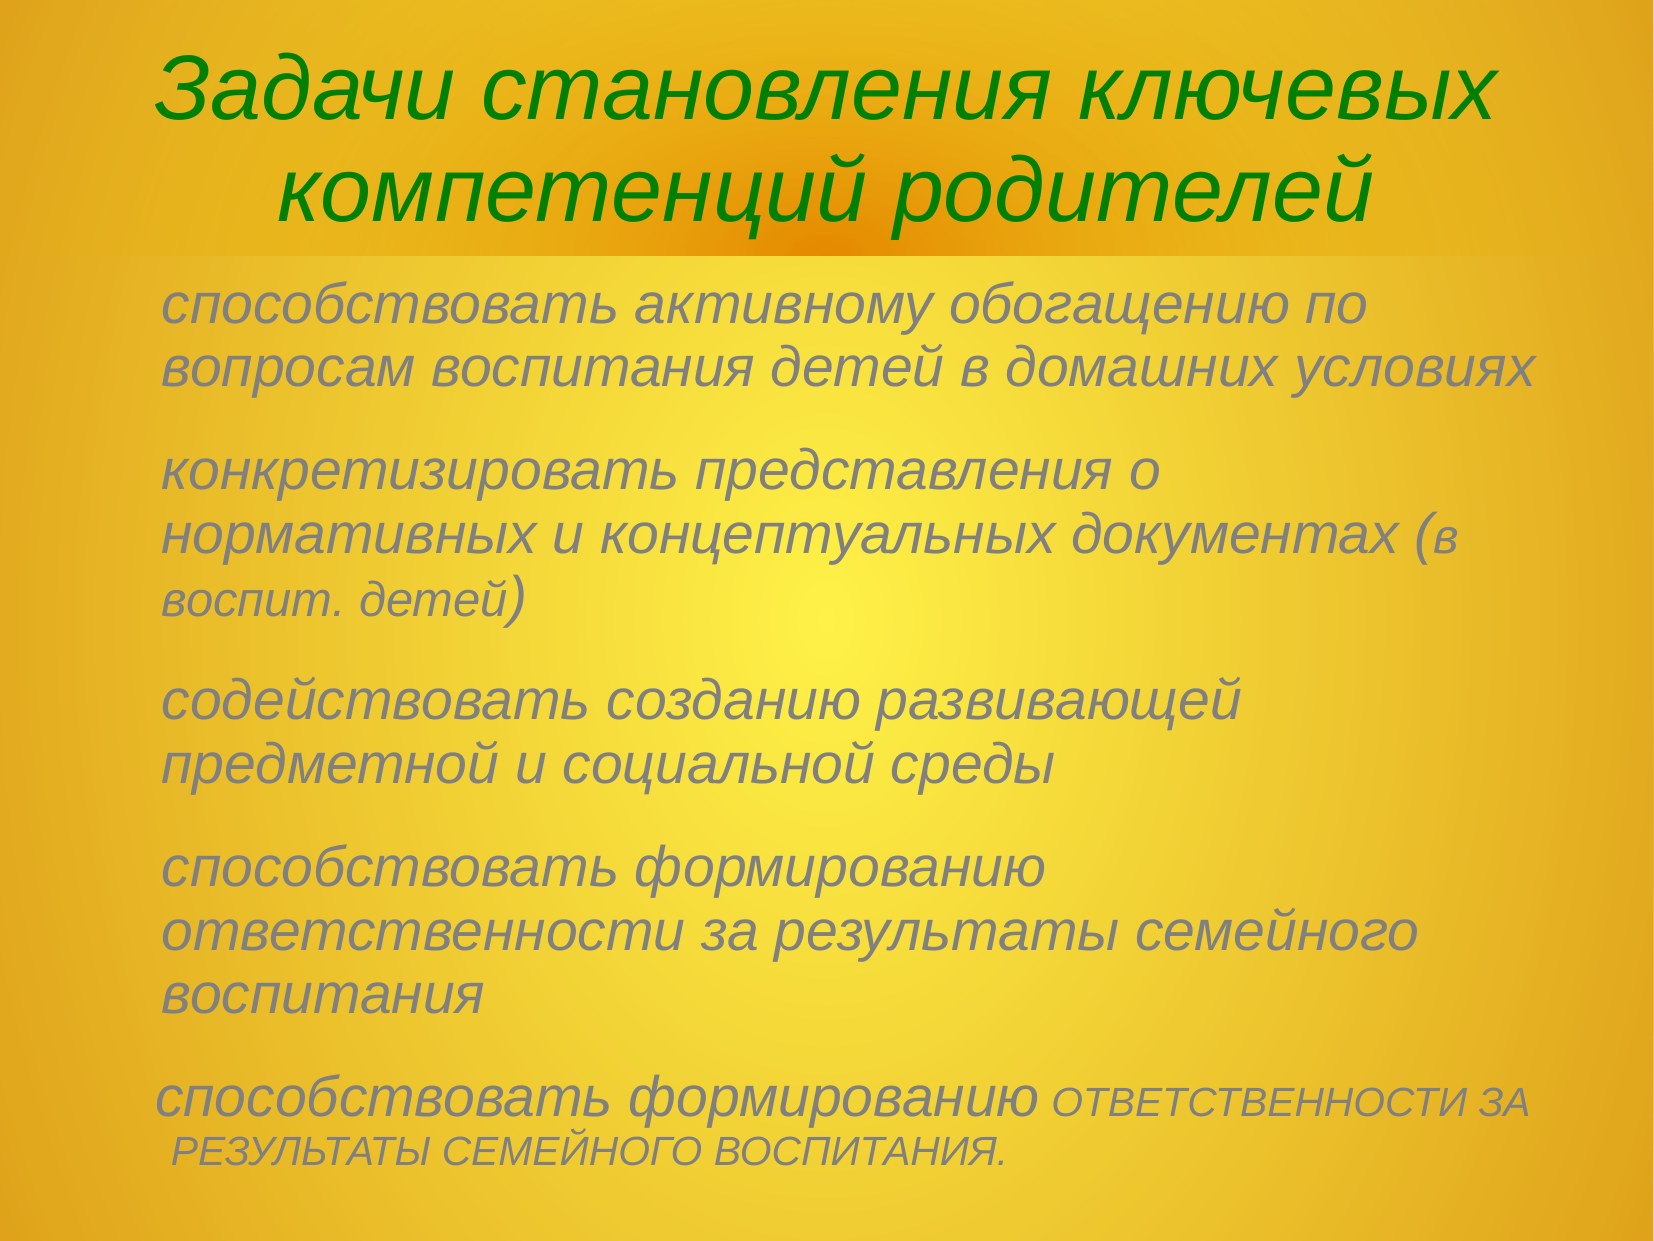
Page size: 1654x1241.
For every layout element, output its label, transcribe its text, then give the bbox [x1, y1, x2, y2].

title Задачи становления ключевых компетенций родителей [82, 35, 1571, 243]
list способствовать активному обогащению по вопросам воспитания детей в домашних условиях конкретизировать представления о нормативных и концептуальных документах (в воспит. детей) содействовать созданию развивающей предметной и социальной среды способствовать формированию ответственности за результаты семейного воспитания способствовать формированию ОТВЕТСТВЕННОСТИ ЗА РЕЗУЛЬТАТЫ СЕМЕЙНОГО ВОСПИТАНИЯ. [92, 271, 1548, 1241]
